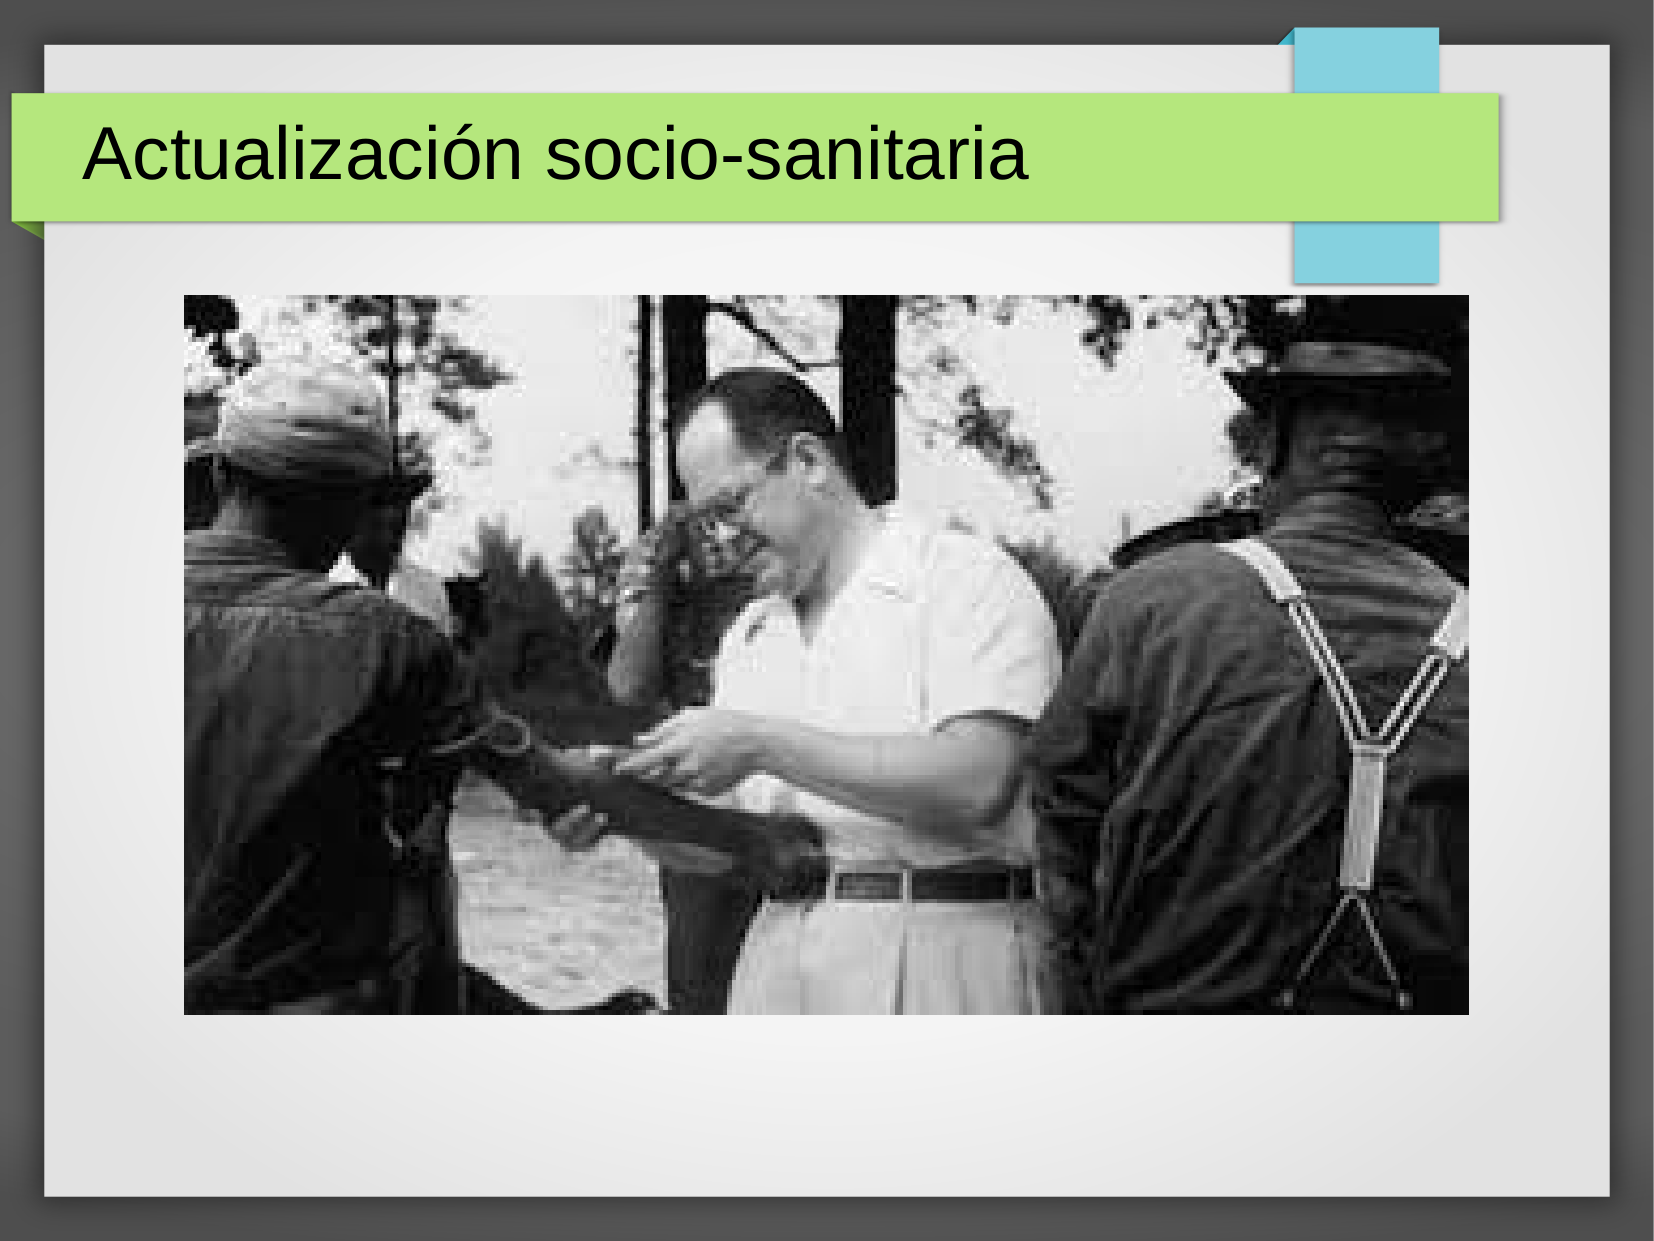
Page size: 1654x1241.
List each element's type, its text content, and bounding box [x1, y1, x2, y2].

title Actualización socio-sanitaria [82, 94, 1264, 213]
picture [0, 0, 1654, 1241]
